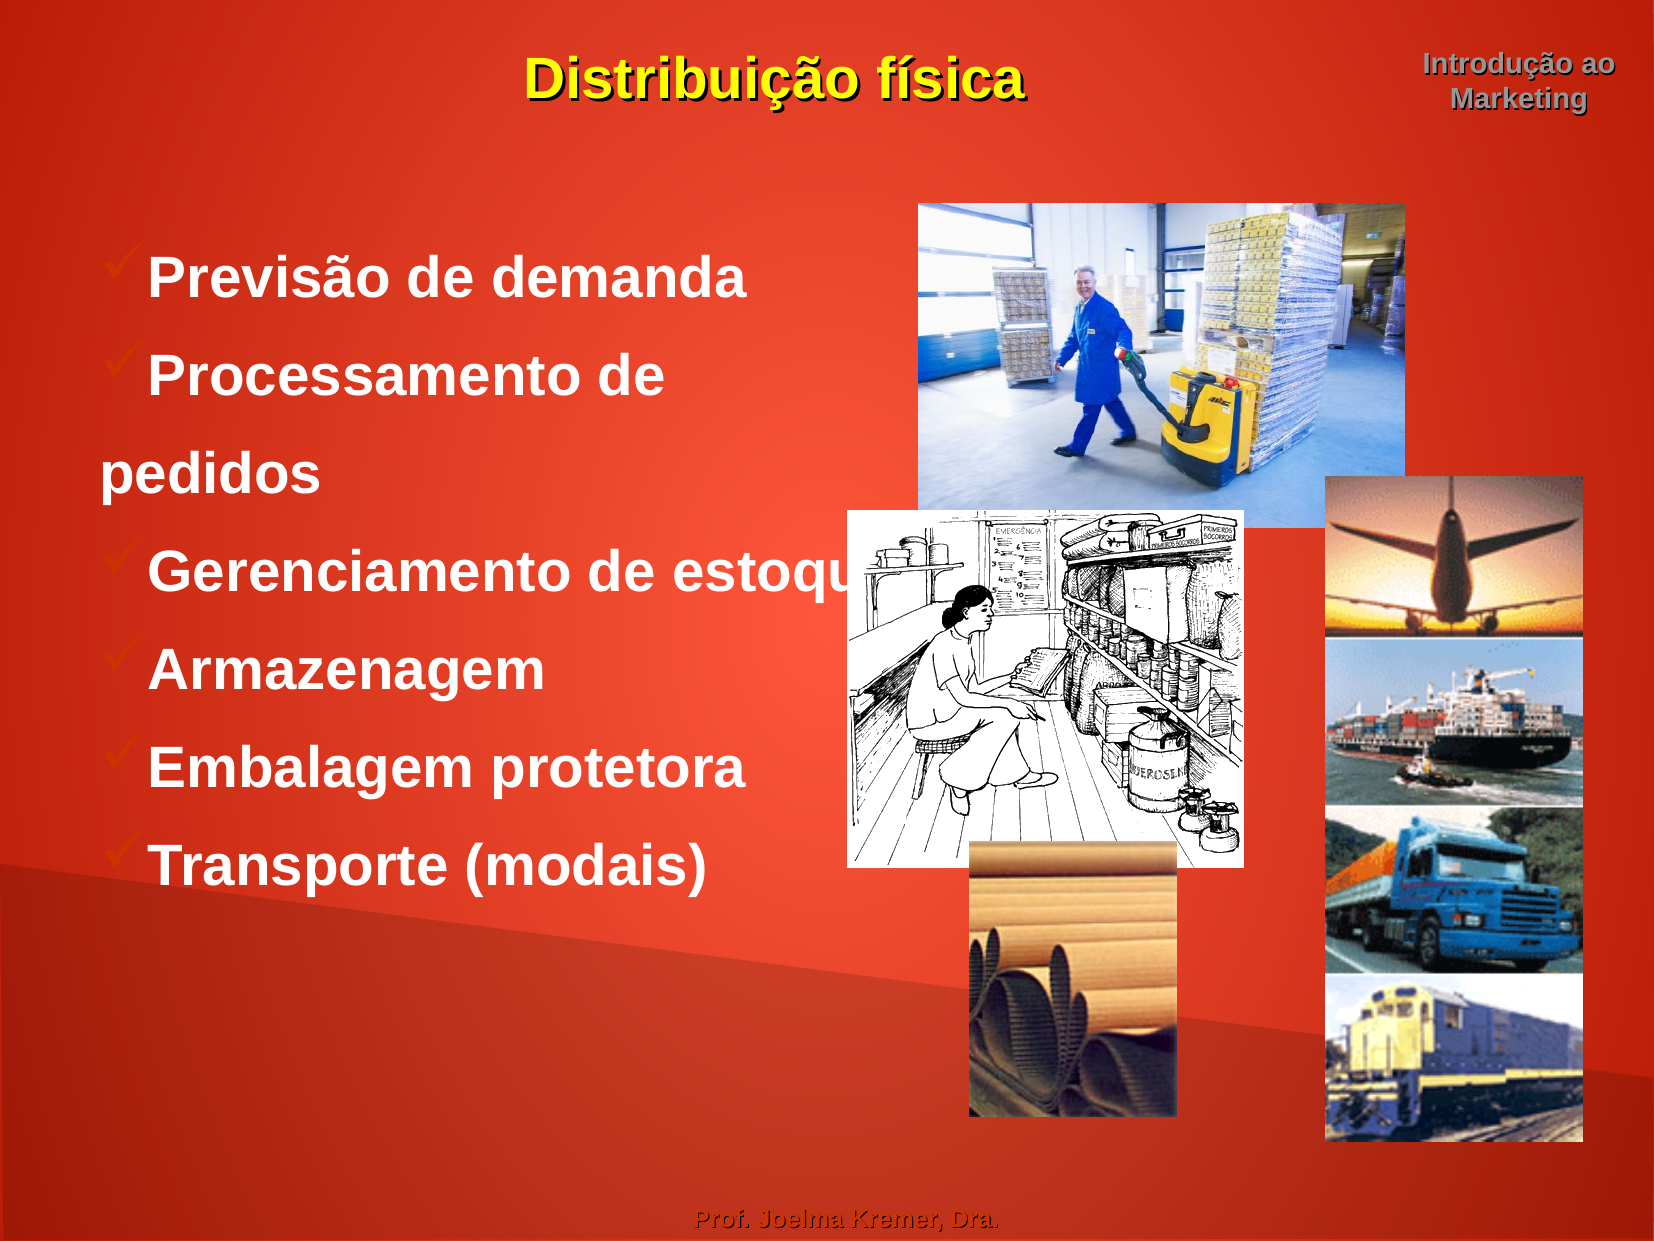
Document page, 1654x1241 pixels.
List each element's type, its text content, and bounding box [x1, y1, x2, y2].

text_box Distribuição física [188, 33, 1361, 119]
text_box Prof. Joelma Kremer, Dra. [566, 1195, 1127, 1241]
text_box Previsão de demanda Processamento de pedidos Gerenciamento de estoque Armazenagem Embalagem protetora Transporte (modais) [84, 203, 912, 905]
title Introdução ao Marketing [1386, 21, 1652, 139]
picture [846, 203, 1583, 1142]
